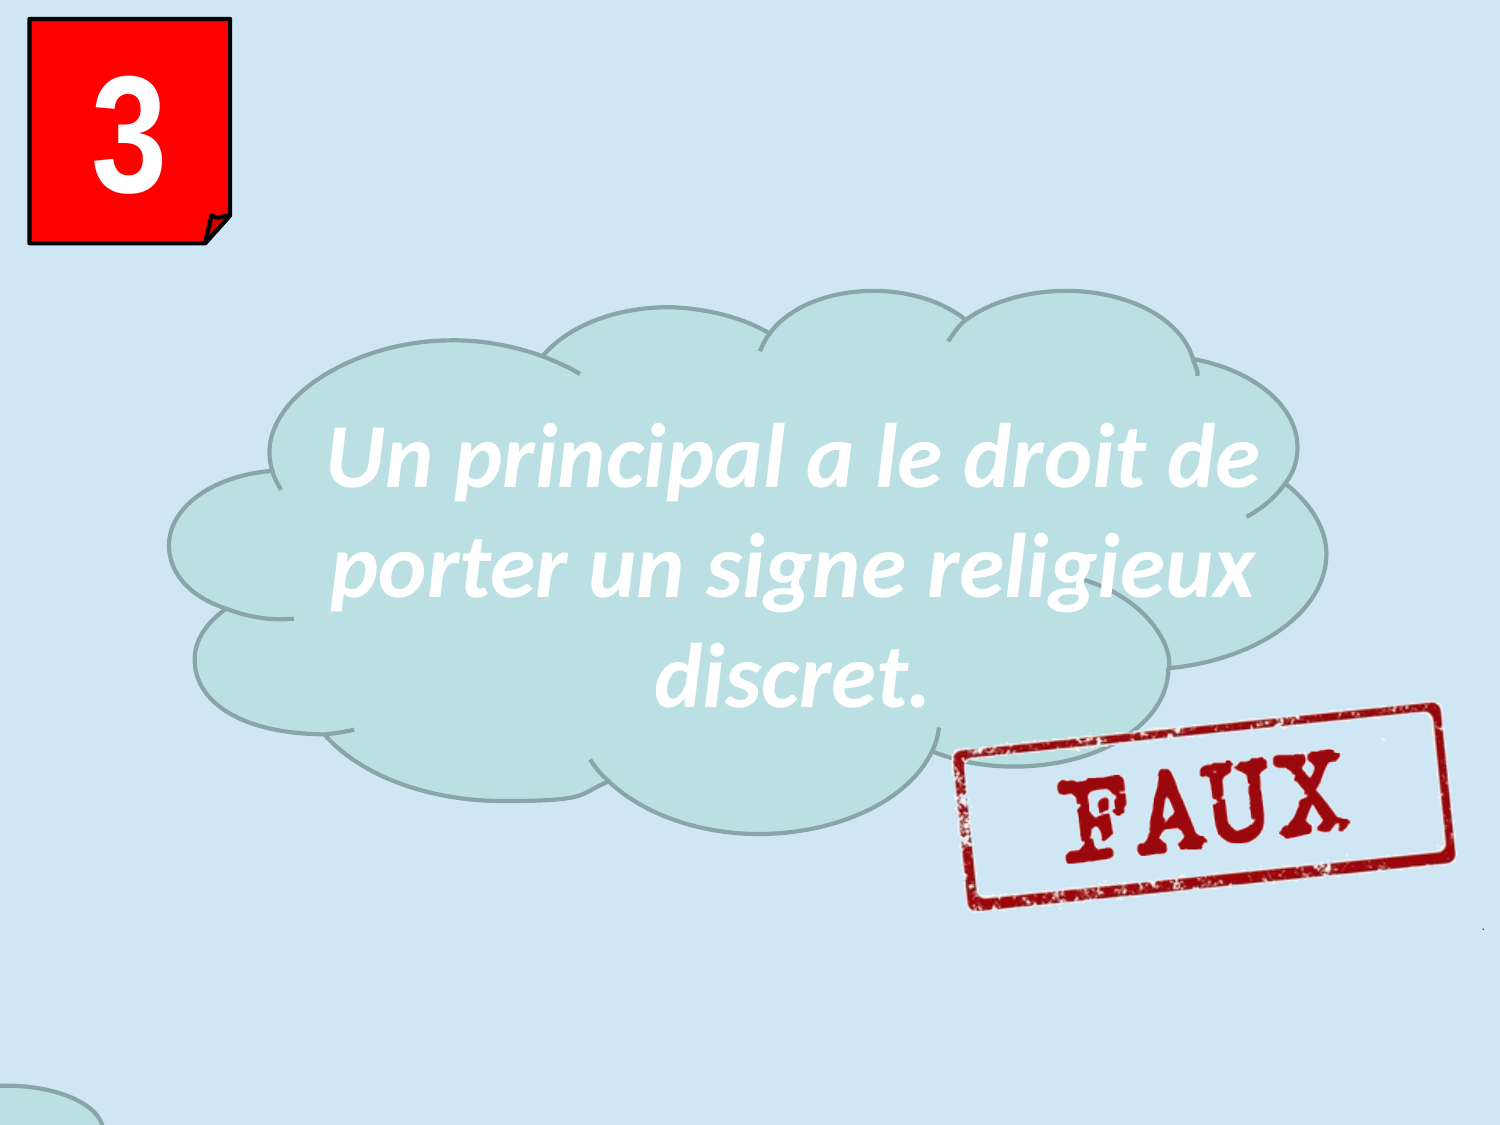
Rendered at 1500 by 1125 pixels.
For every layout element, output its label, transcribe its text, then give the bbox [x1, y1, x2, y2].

text_box [297, 733, 927, 835]
picture [927, 692, 1484, 930]
text_box [168, 400, 293, 733]
text_box Un principal a le droit de porter un signe religieux discret. [293, 388, 1294, 733]
text_box [1294, 490, 1327, 619]
text_box [29, 234, 214, 244]
text_box [1294, 427, 1298, 468]
text_box [0, 1085, 103, 1125]
text_box 3 [29, 18, 231, 234]
text_box [306, 290, 1264, 388]
